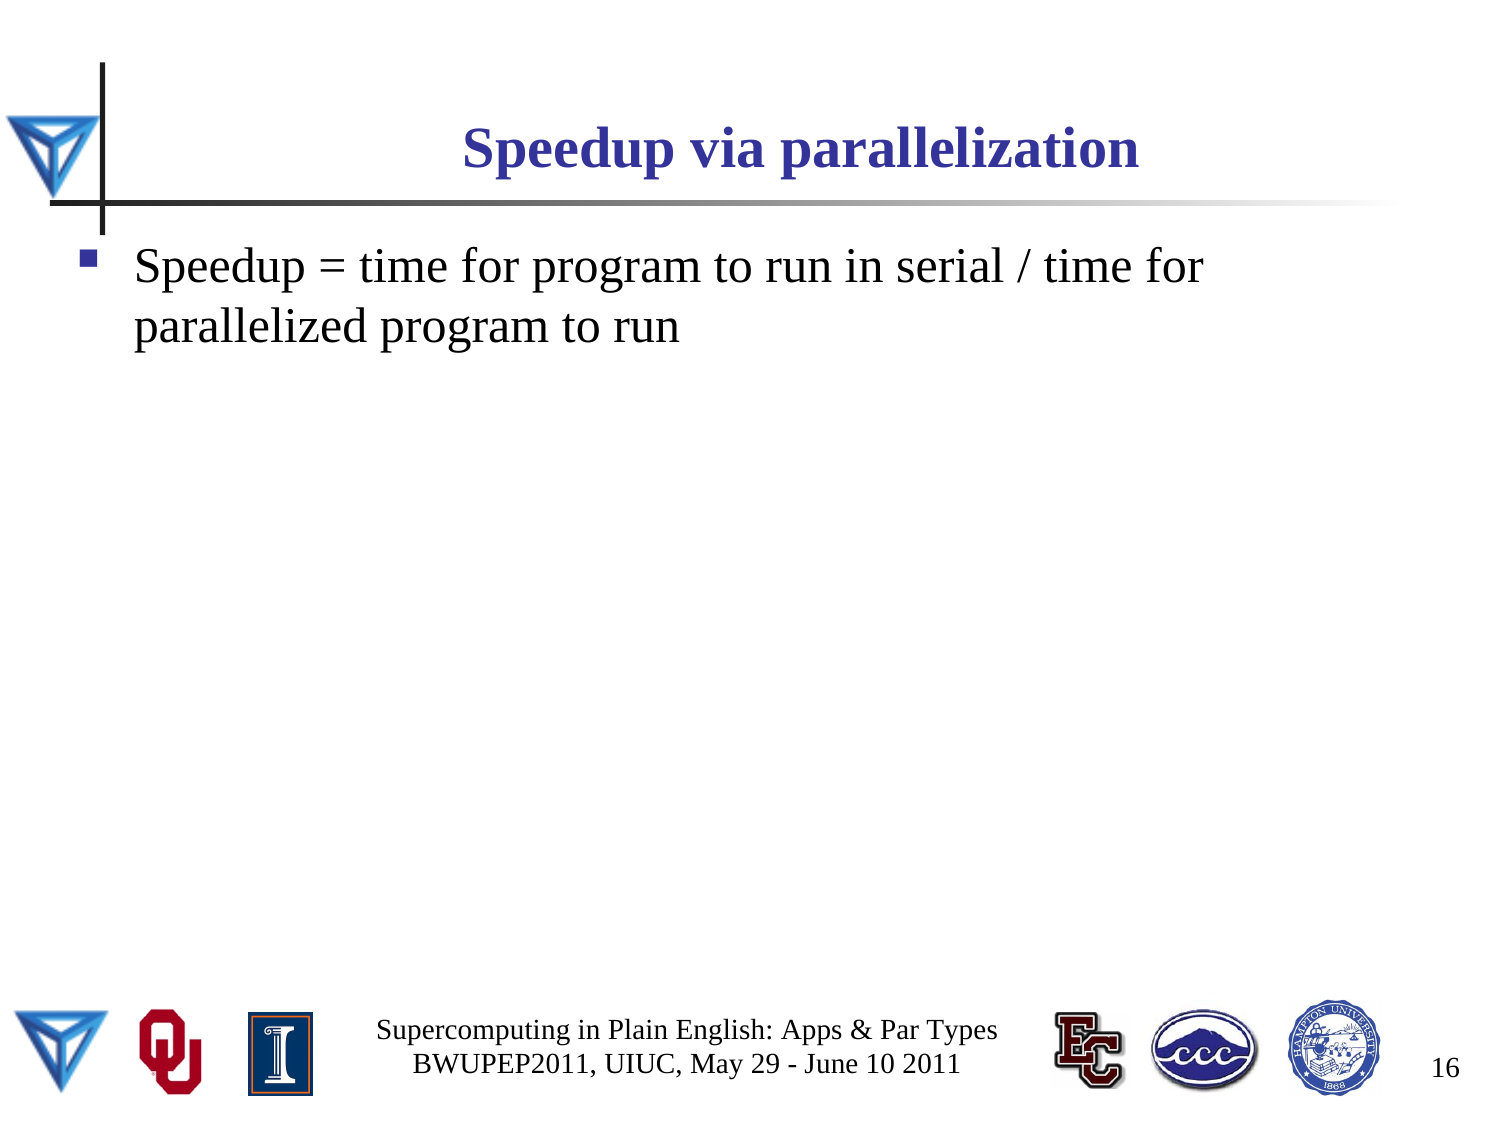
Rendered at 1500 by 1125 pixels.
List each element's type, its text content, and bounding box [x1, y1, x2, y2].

text_box <number> [1400, 1024, 1476, 1091]
text_box Supercomputing in Plain English: Apps & Par Types BWUPEP2011, UIUC, May 29 - June 10 2011 [324, 1012, 1051, 1088]
picture [8, 1007, 113, 1097]
picture [248, 1012, 313, 1096]
picture [1050, 1012, 1129, 1089]
title Speedup via parallelization [162, 74, 1441, 187]
list Speedup = time for program to run in serial / time for parallelized program to run [62, 224, 1438, 988]
picture [137, 1007, 203, 1097]
picture [1287, 999, 1381, 1097]
picture [1142, 999, 1263, 1097]
picture [0, 112, 99, 203]
